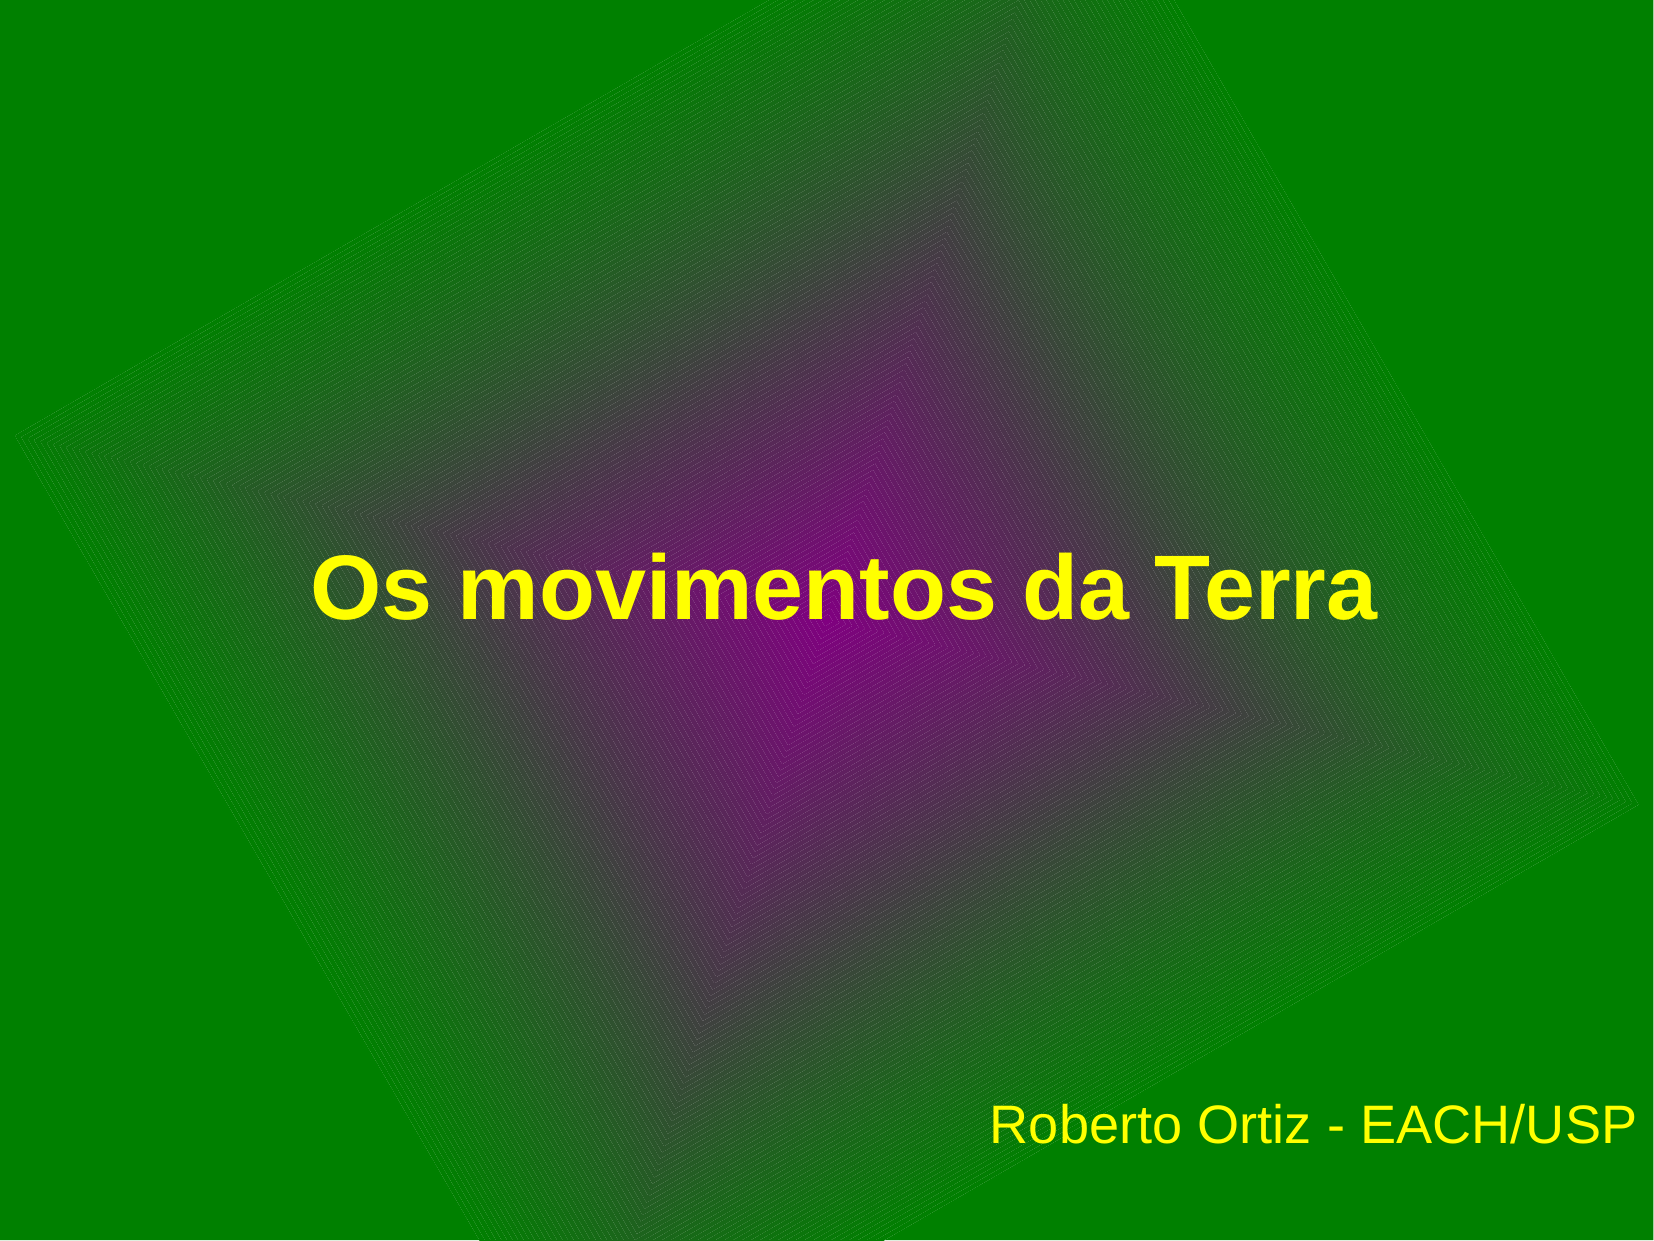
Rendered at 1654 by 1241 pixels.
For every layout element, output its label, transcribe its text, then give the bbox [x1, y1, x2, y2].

subtitle Os movimentos da Terra [82, 75, 1571, 1102]
text_box Roberto Ortiz - EACH/USP [975, 1087, 1654, 1170]
